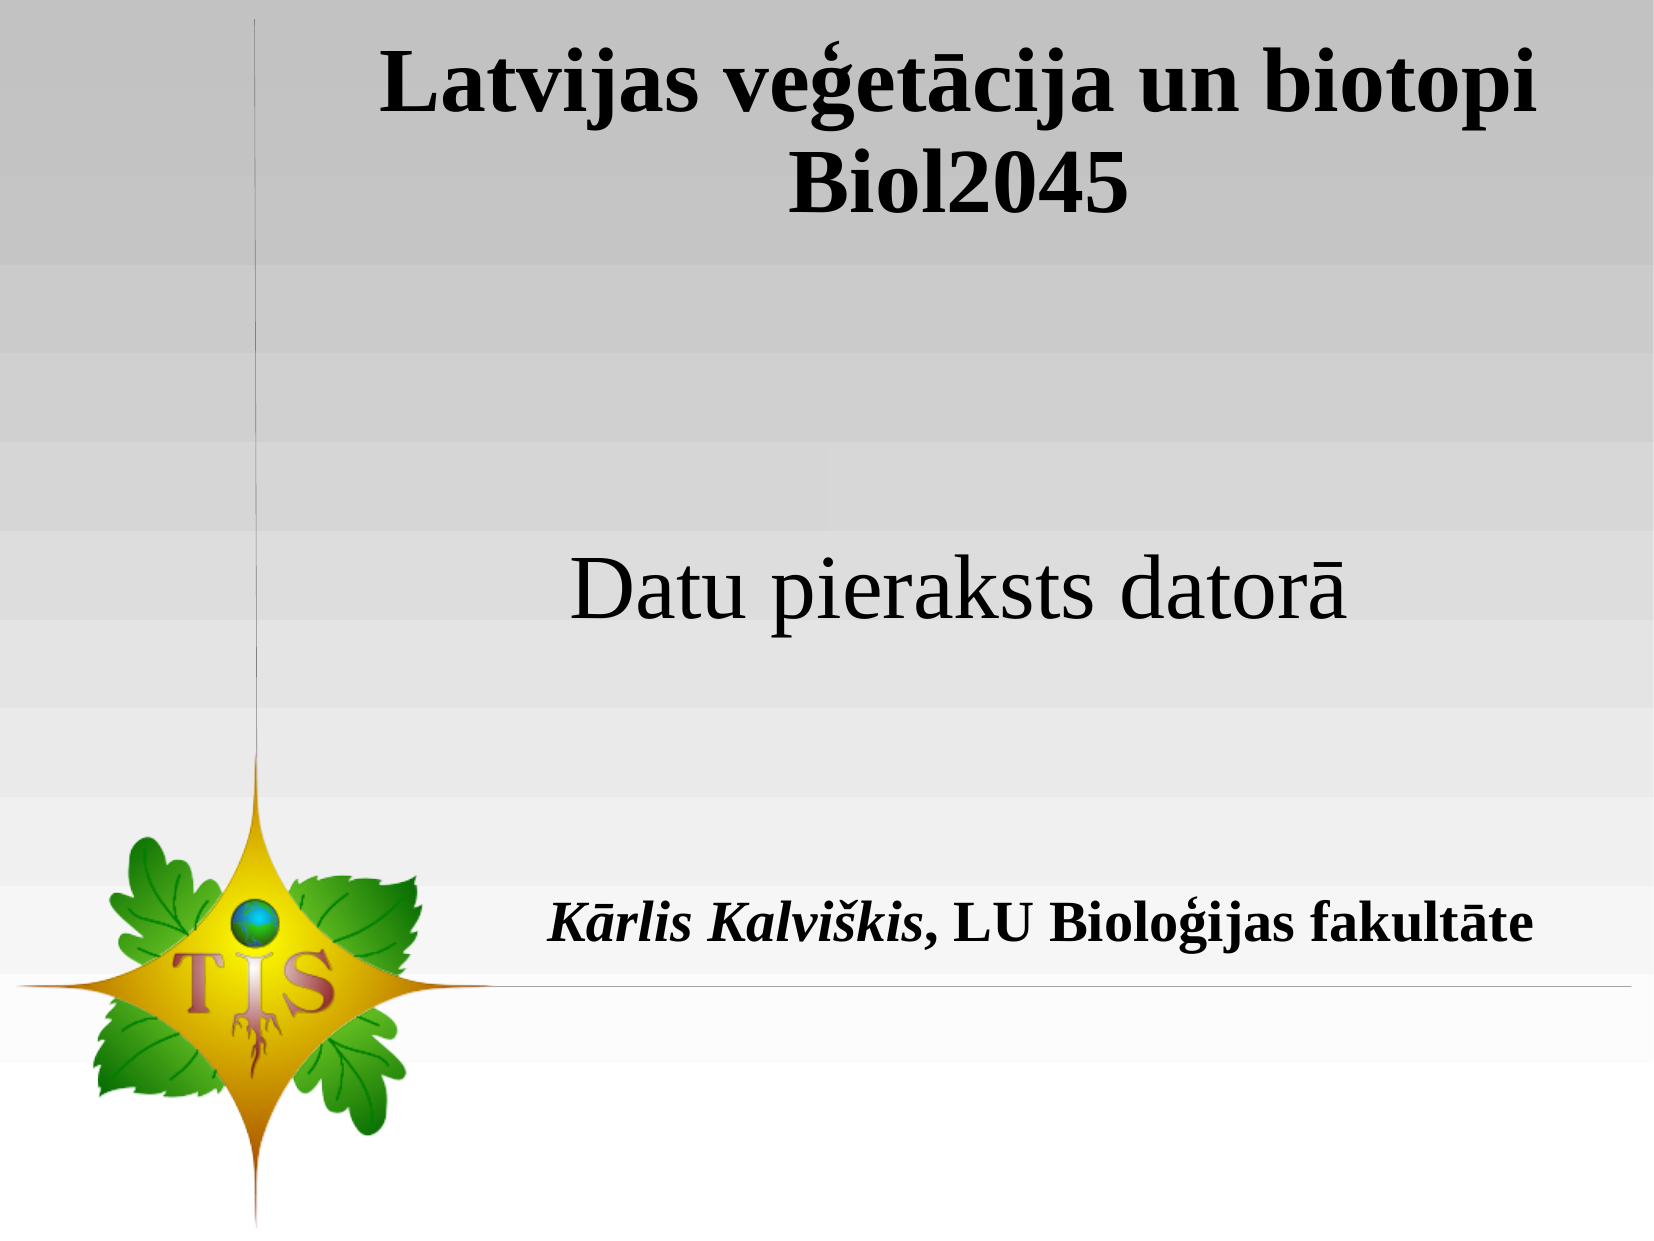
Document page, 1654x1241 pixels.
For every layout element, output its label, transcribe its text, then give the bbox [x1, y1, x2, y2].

title Datu pieraksts datorā [295, 314, 1625, 861]
picture [0, 0, 1654, 1241]
